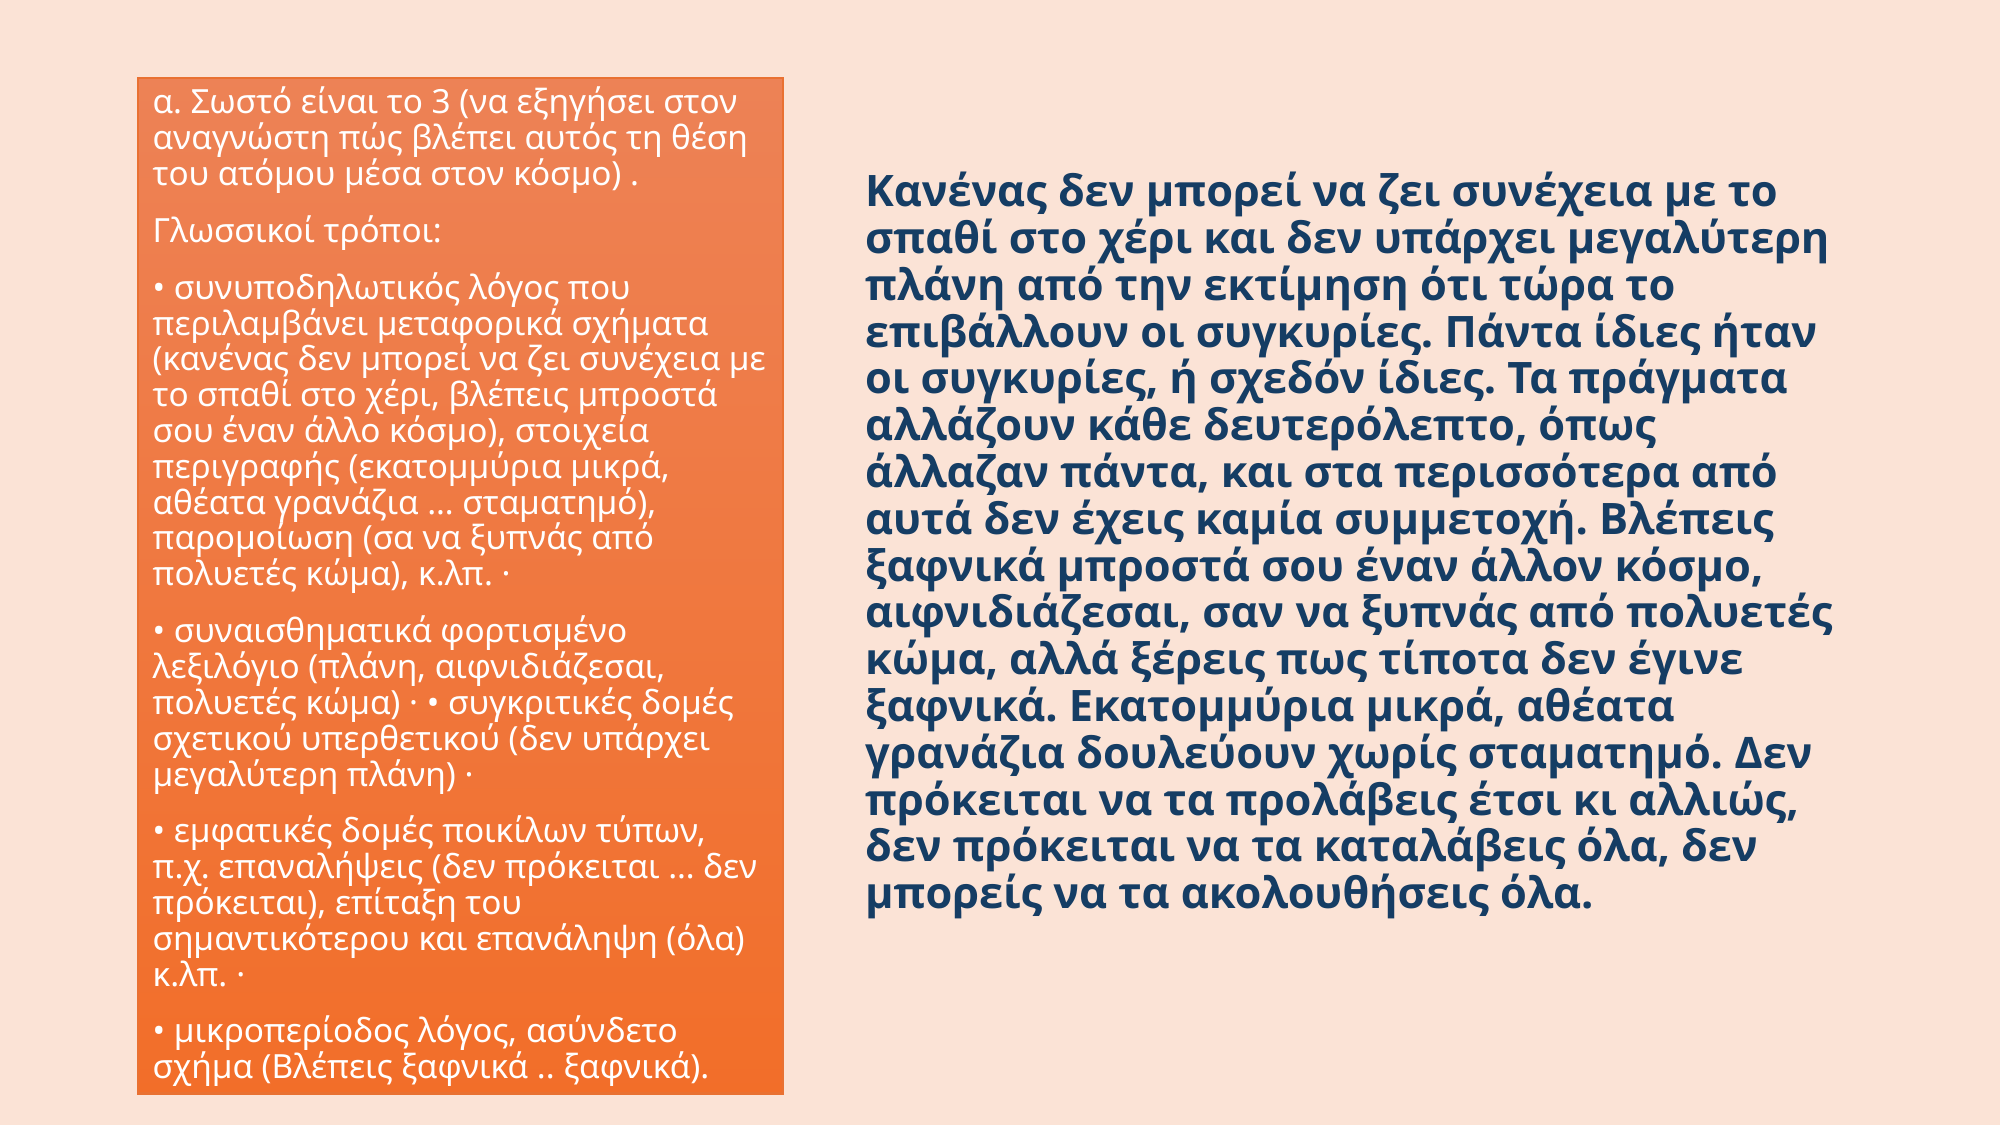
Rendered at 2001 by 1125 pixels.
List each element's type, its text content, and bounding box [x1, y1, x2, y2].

list Κανένας δεν μπορεί να ζει συνέχεια με το σπαθί στο χέρι και δεν υπάρχει μεγαλύτερη πλάνη από την εκτίμηση ότι τώρα το επιβάλλουν οι συγκυρίες. Πάντα ίδιες ήταν οι συγκυρίες, ή σχεδόν ίδιες. Τα πράγματα αλλάζουν κάθε δευτερόλεπτο, όπως άλλαζαν πάντα, και στα περισσότερα από αυτά δεν έχεις καμία συμμετοχή. Βλέπεις ξαφνικά μπροστά σου έναν άλλον κόσμο, αιφνιδιάζεσαι, σαν να ξυπνάς από πολυετές κώμα, αλλά ξέρεις πως τίποτα δεν έγινε ξαφνικά. Εκατομμύρια μικρά, αθέατα γρανάζια δουλεύουν χωρίς σταματημό. Δεν πρόκειται να τα προλάβεις έτσι κι αλλιώς, δεν πρόκειται να τα καταλάβεις όλα, δεν μπορείς να τα ακολουθήσεις όλα. [850, 161, 1863, 962]
list α. Σωστό είναι το 3 (να εξηγήσει στον αναγνώστη πώς βλέπει αυτός τη θέση του ατόμου μέσα στον κόσμο) . Γλωσσικοί τρόποι: • συνυποδηλωτικός λόγος που περιλαμβάνει μεταφορικά σχήματα (κανένας δεν μπορεί να ζει συνέχεια με το σπαθί στο χέρι, βλέπεις μπροστά σου έναν άλλο κόσμο), στοιχεία περιγραφής (εκατομμύρια μικρά, αθέατα γρανάζια … σταματημό), παρομοίωση (σα να ξυπνάς από πολυετές κώμα), κ.λπ. · • συναισθηματικά φορτισμένο λεξιλόγιο (πλάνη, αιφνιδιάζεσαι, πολυετές κώμα) · • συγκριτικές δομές σχετικού υπερθετικού (δεν υπάρχει μεγαλύτερη πλάνη) · • εμφατικές δομές ποικίλων τύπων, π.χ. επαναλήψεις (δεν πρόκειται … δεν πρόκειται), επίταξη του σημαντικότερου και επανάληψη (όλα) κ.λπ. · • μικροπερίοδος λόγος, ασύνδετο σχήμα (Βλέπεις ξαφνικά .. ξαφνικά). [137, 77, 783, 1094]
